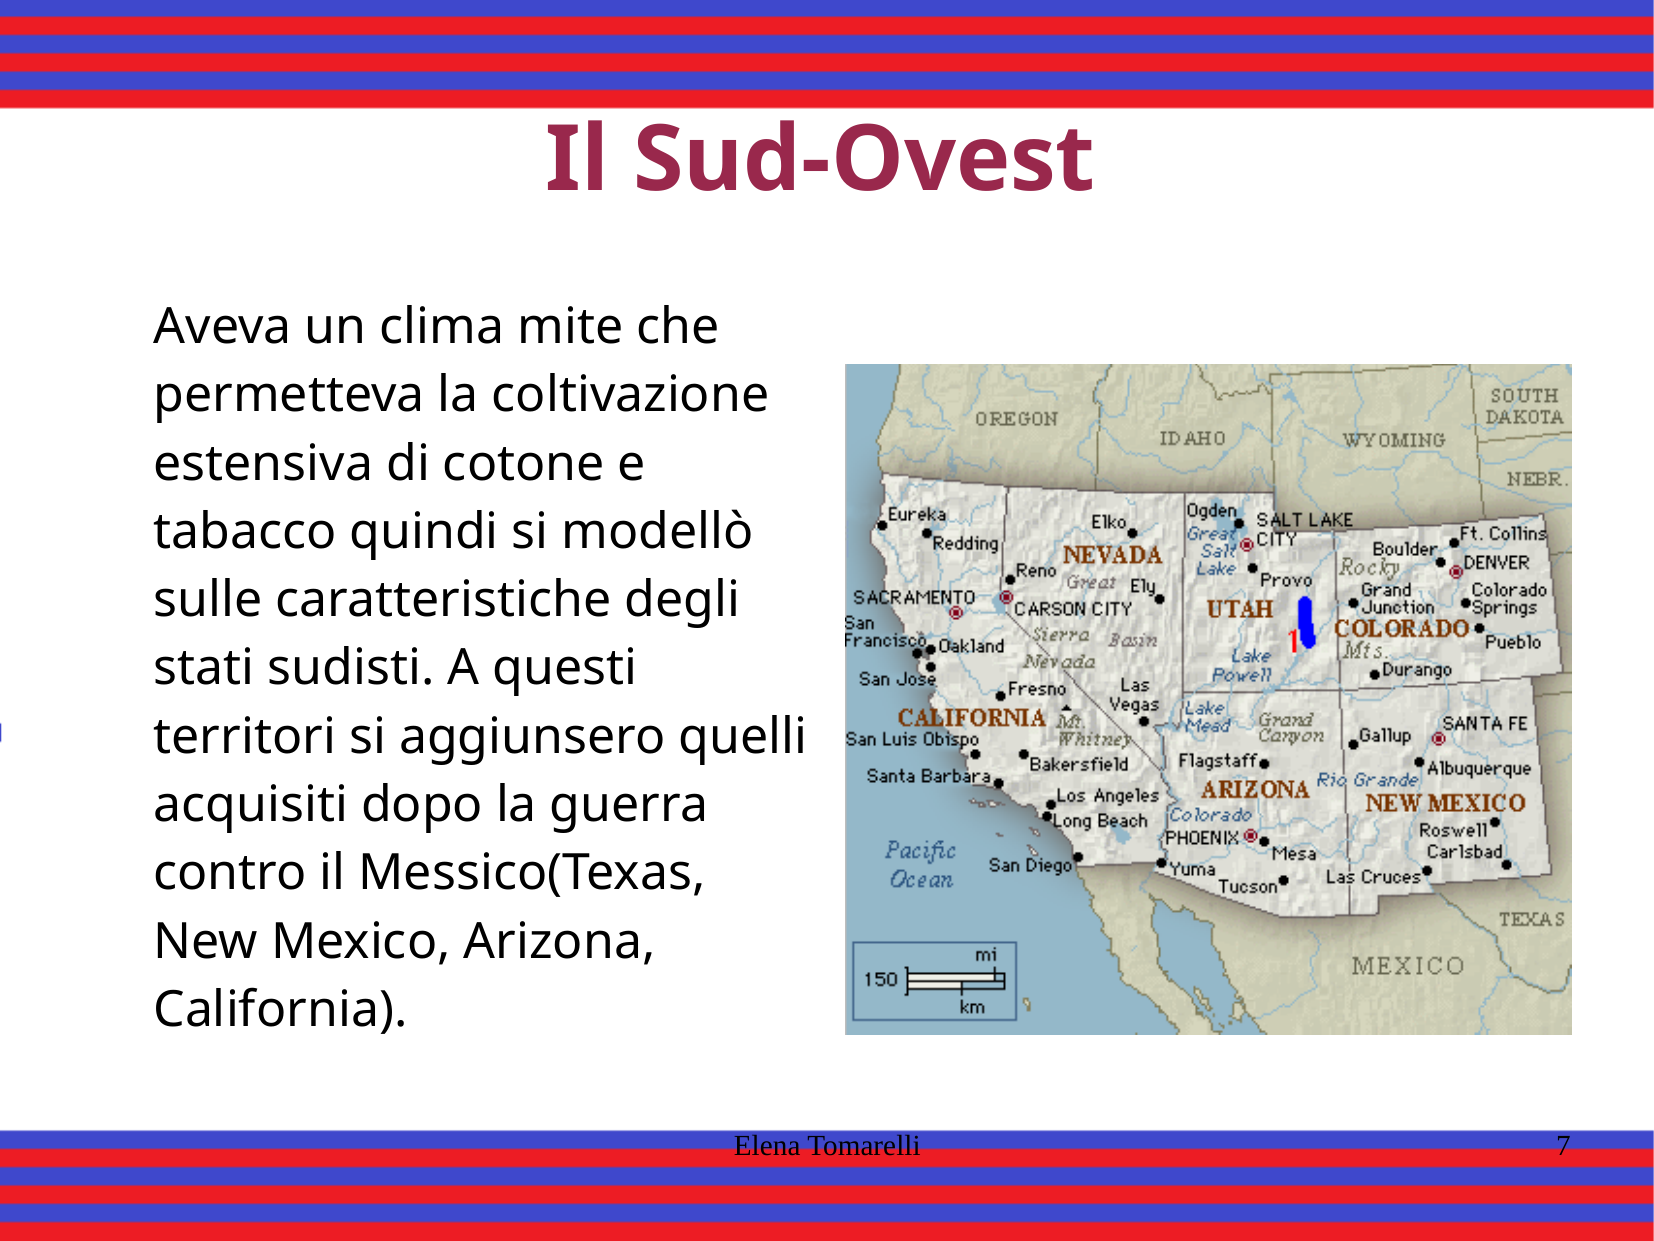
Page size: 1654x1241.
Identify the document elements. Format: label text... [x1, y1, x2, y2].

picture [0, 0, 1654, 1241]
title Il Sud-Ovest [76, 59, 1565, 252]
list Aveva un clima mite che permetteva la coltivazione estensiva di cotone e tabacco quindi si modellò sulle caratteristiche degli stati sudisti. A questi territori si aggiunsero quelli acquisiti dopo la guerra contro il Messico(Texas, New Mexico, Arizona, California). [82, 290, 809, 1094]
